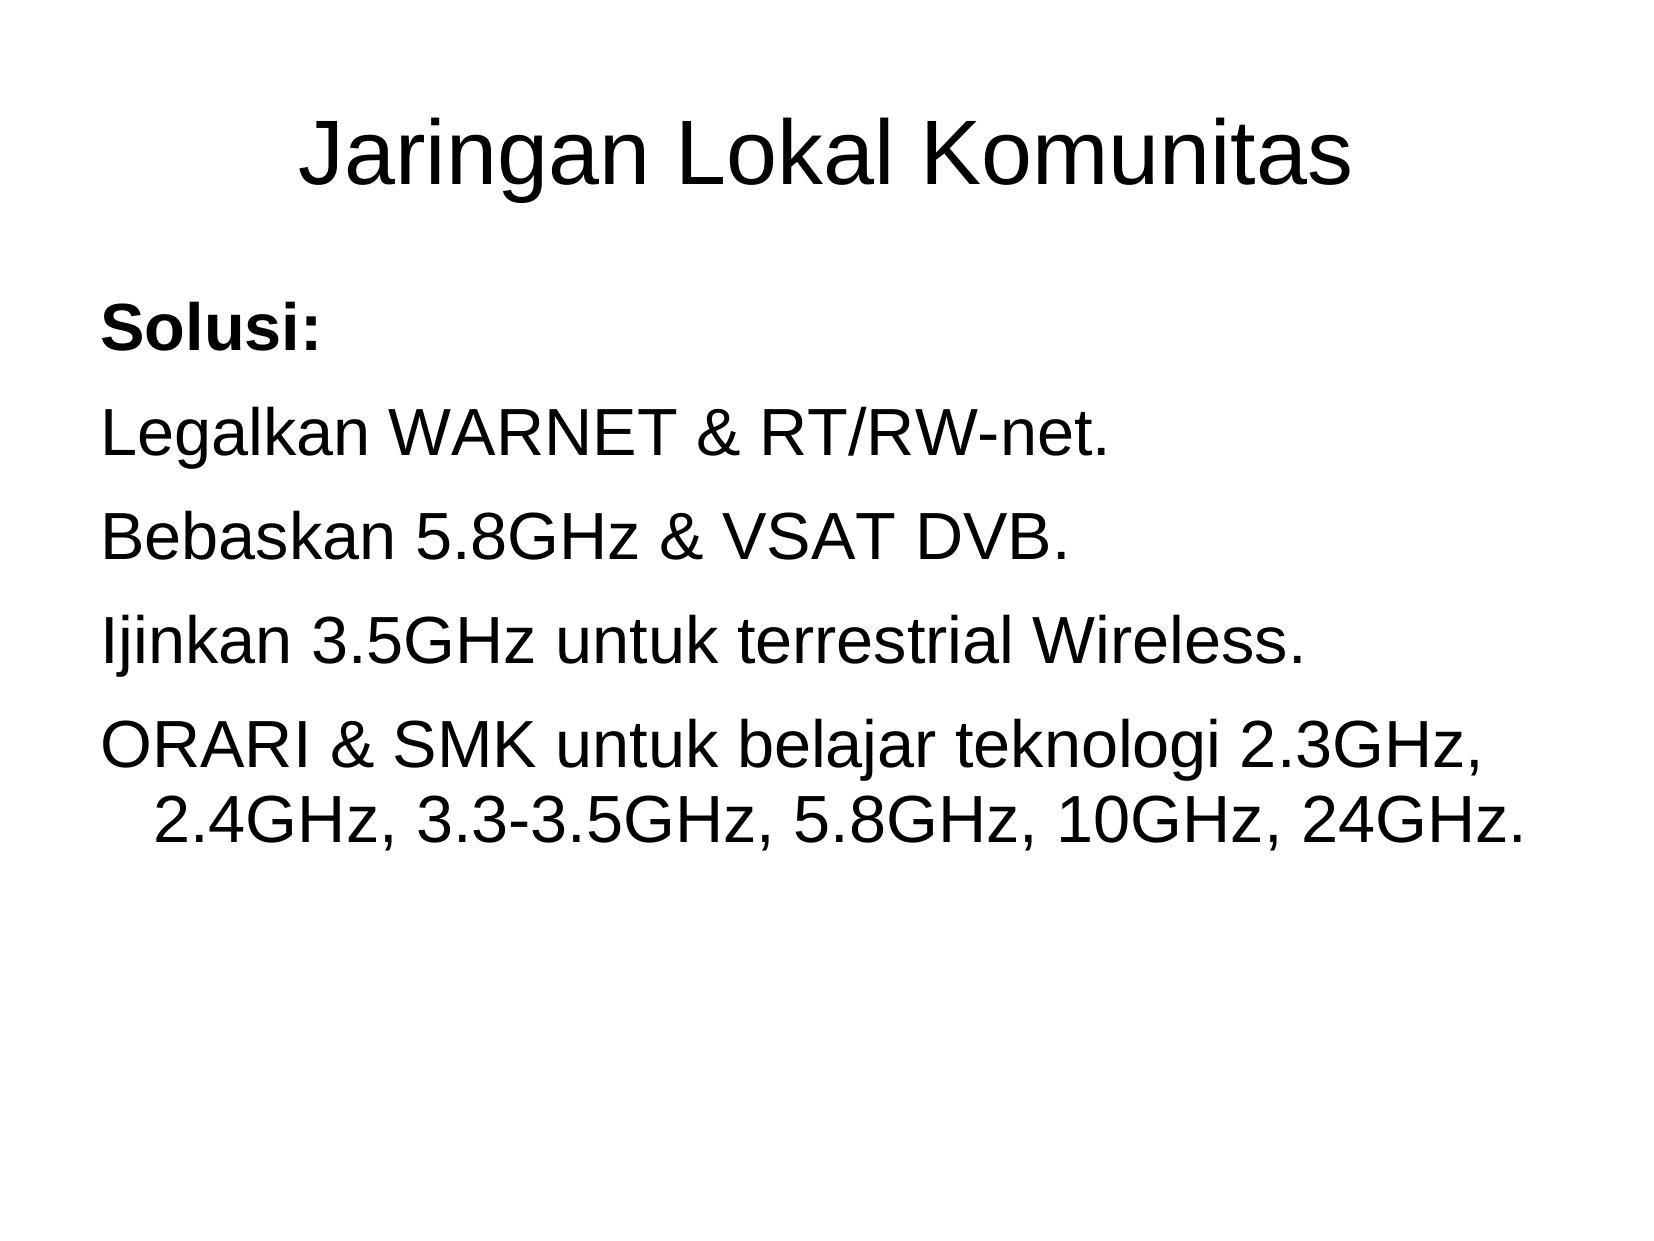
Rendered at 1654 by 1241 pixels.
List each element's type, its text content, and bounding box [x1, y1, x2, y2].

list Solusi: Legalkan WARNET & RT/RW-net. Bebaskan 5.8GHz & VSAT DVB. Ijinkan 3.5GHz untuk terrestrial Wireless. ORARI & SMK untuk belajar teknologi 2.3GHz, 2.4GHz, 3.3-3.5GHz, 5.8GHz, 10GHz, 24GHz. [82, 290, 1571, 1094]
title Jaringan Lokal Komunitas [82, 49, 1571, 257]
